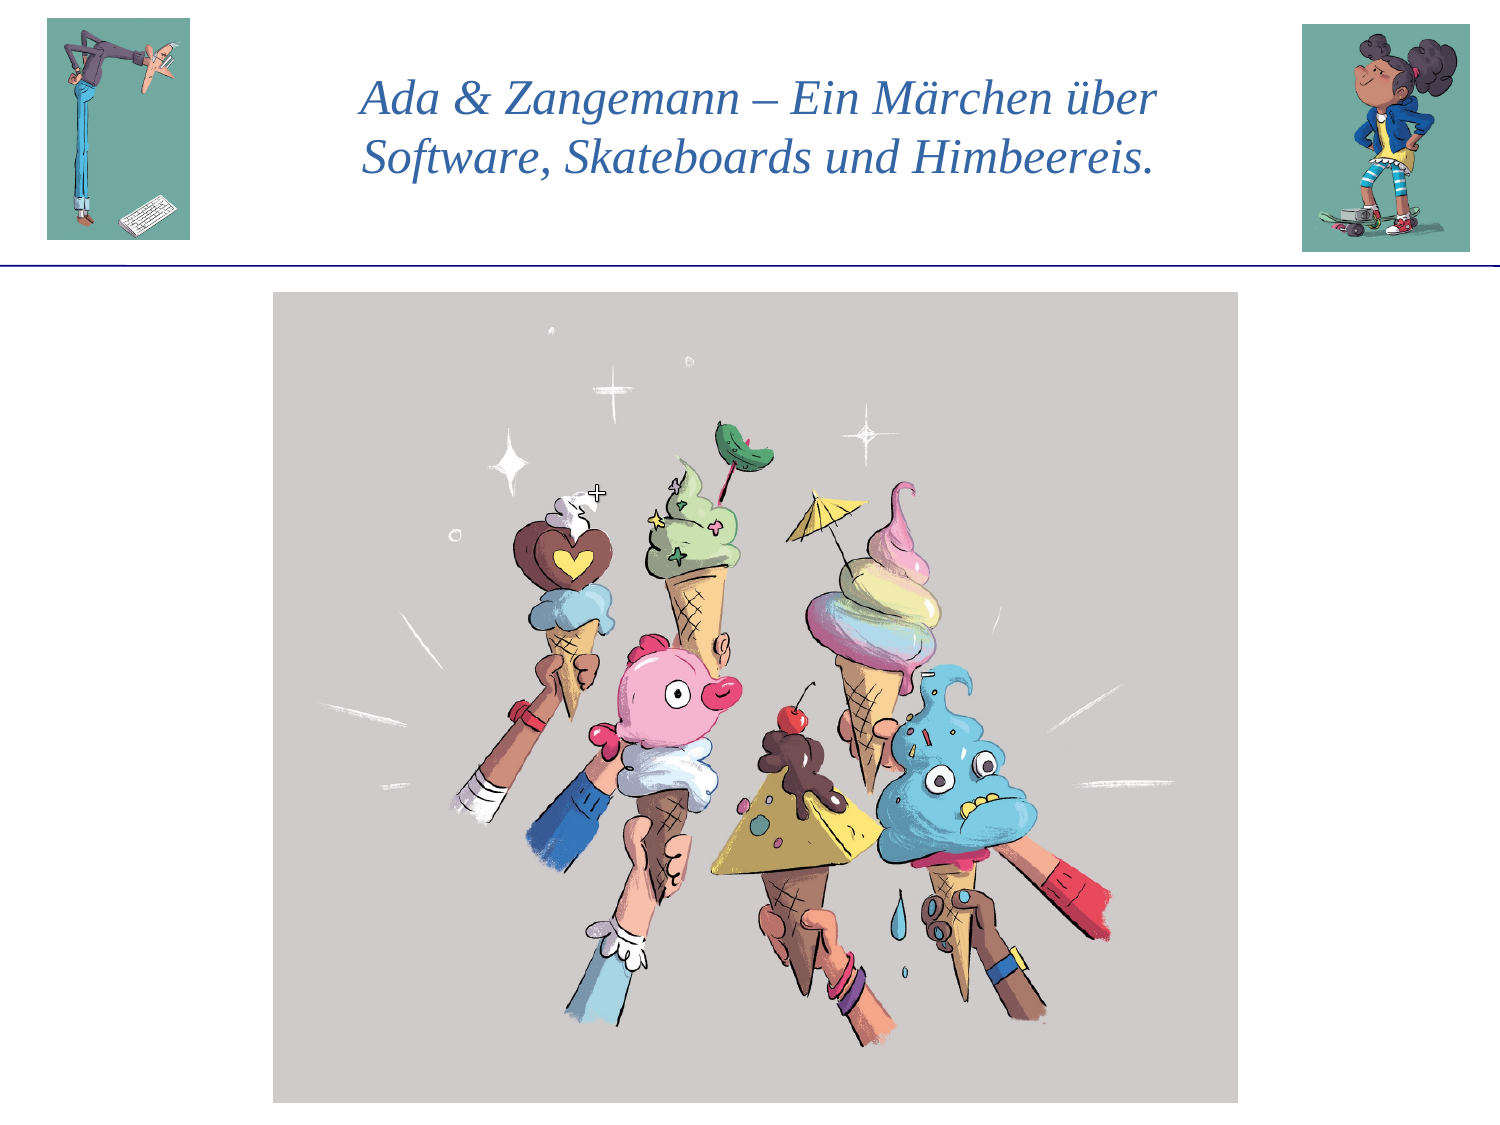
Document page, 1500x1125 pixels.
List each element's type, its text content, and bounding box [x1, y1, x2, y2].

picture [47, 18, 190, 240]
picture [1302, 24, 1470, 252]
picture [0, 292, 1500, 1103]
text_box Ada & Zangemann – Ein Märchen über Software, Skateboards und Himbeereis. [274, 59, 1244, 194]
